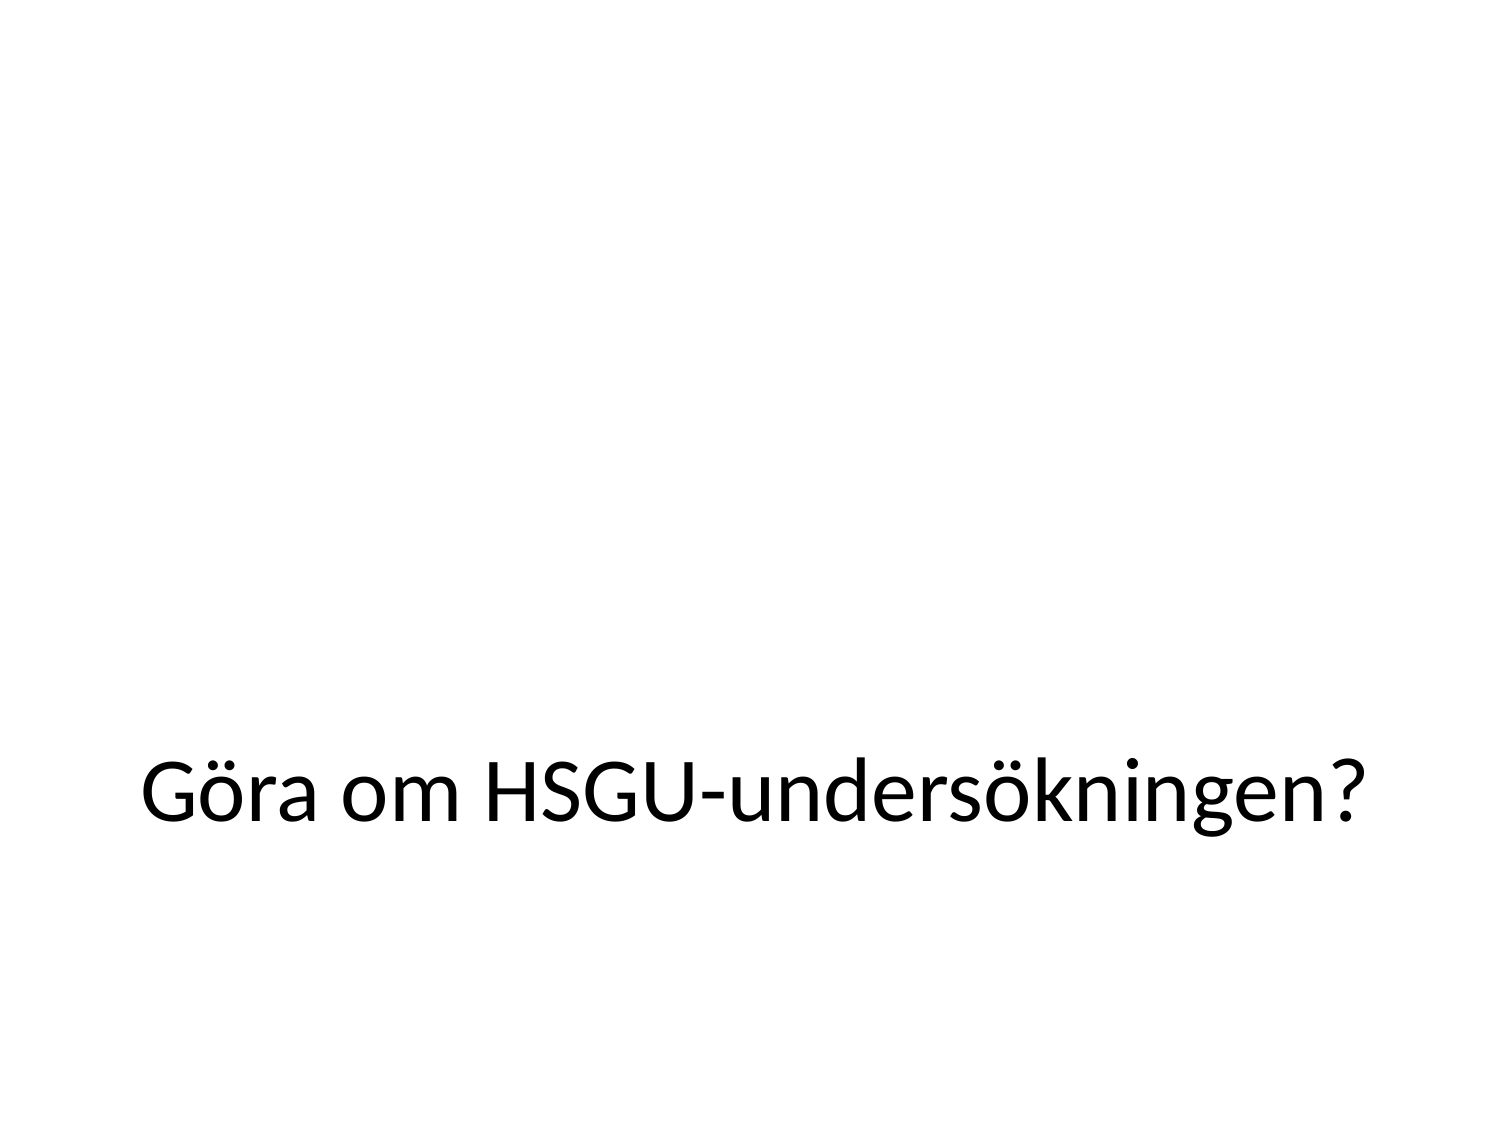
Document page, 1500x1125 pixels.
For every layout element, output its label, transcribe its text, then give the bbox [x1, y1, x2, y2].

title Göra om HSGU-undersökningen? [118, 722, 1394, 947]
